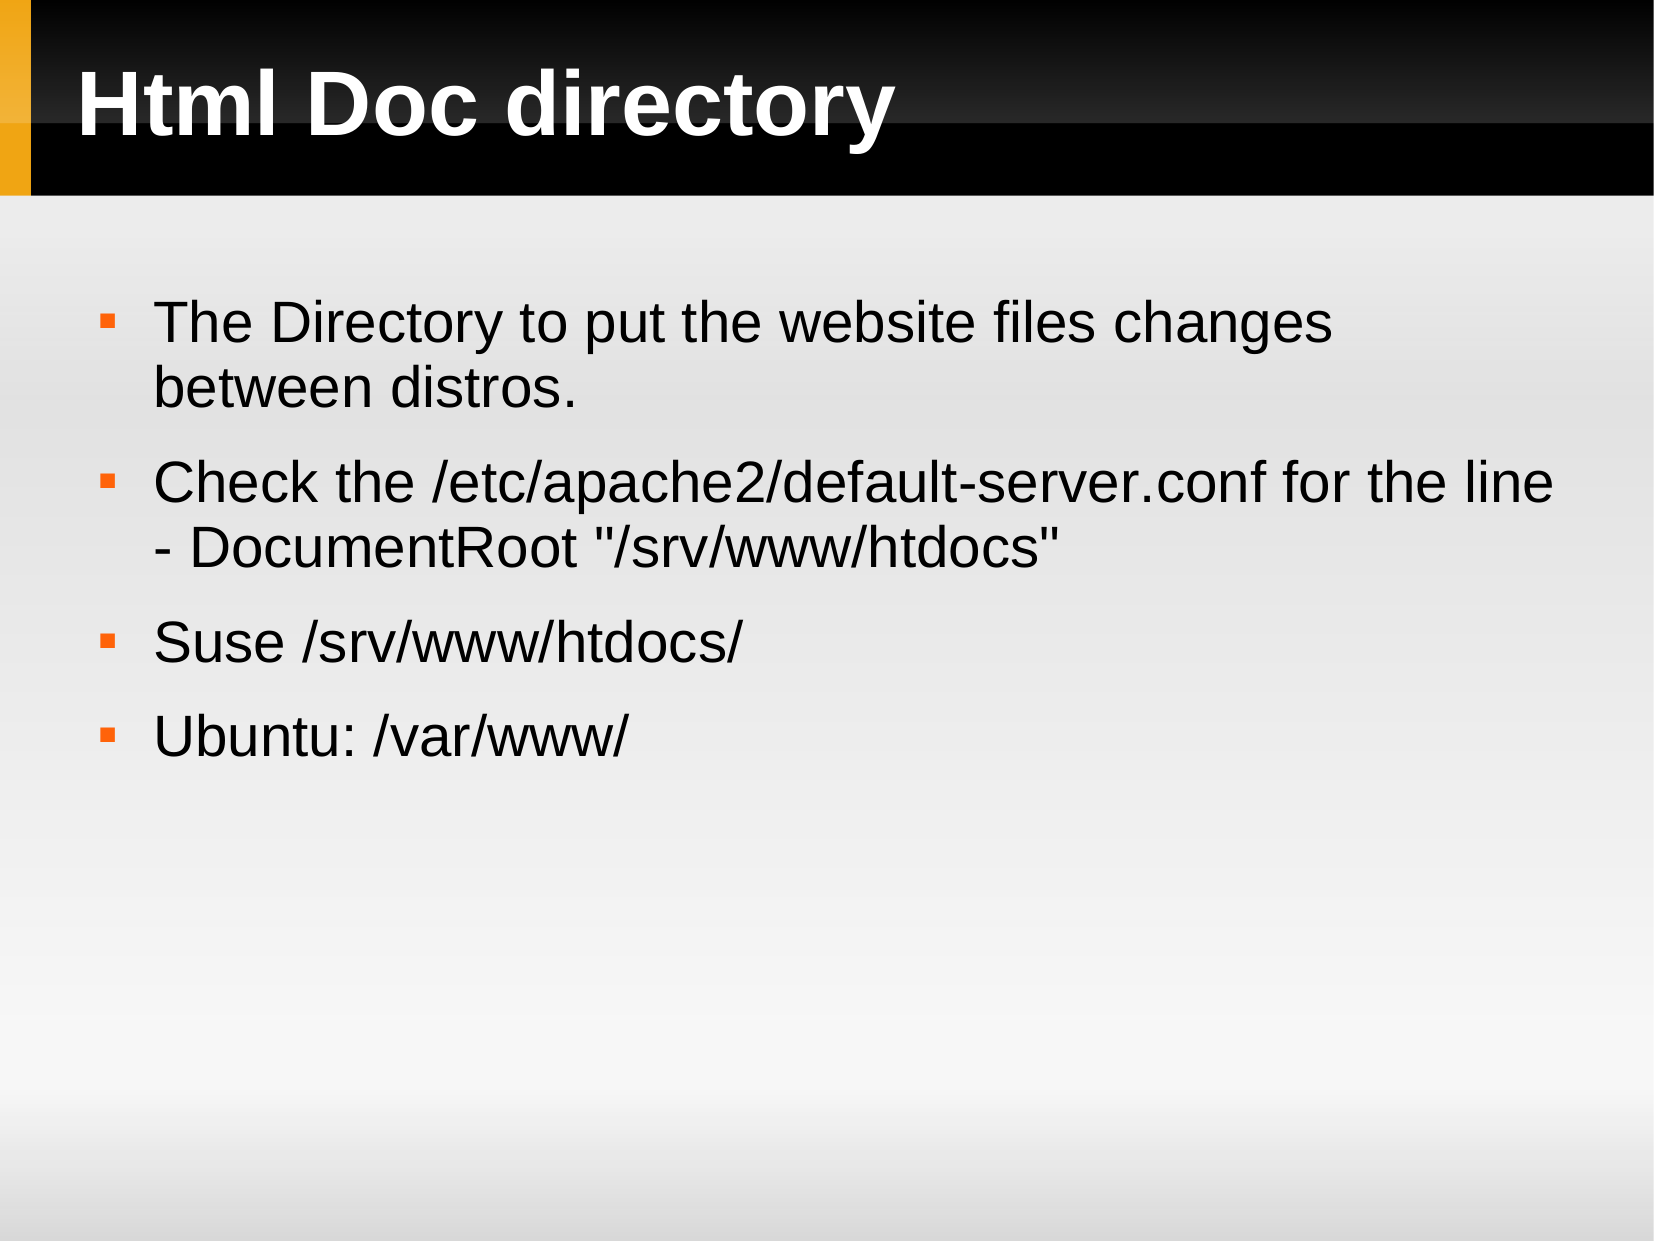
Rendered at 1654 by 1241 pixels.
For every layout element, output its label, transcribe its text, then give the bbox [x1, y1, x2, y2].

picture [0, 0, 1654, 1241]
title Html Doc directory [76, 7, 1565, 200]
list The Directory to put the website files changes between distros. Check the /etc/apache2/default-server.conf for the line - DocumentRoot "/srv/www/htdocs" Suse /srv/www/htdocs/ Ubuntu: /var/www/ [82, 290, 1571, 1094]
